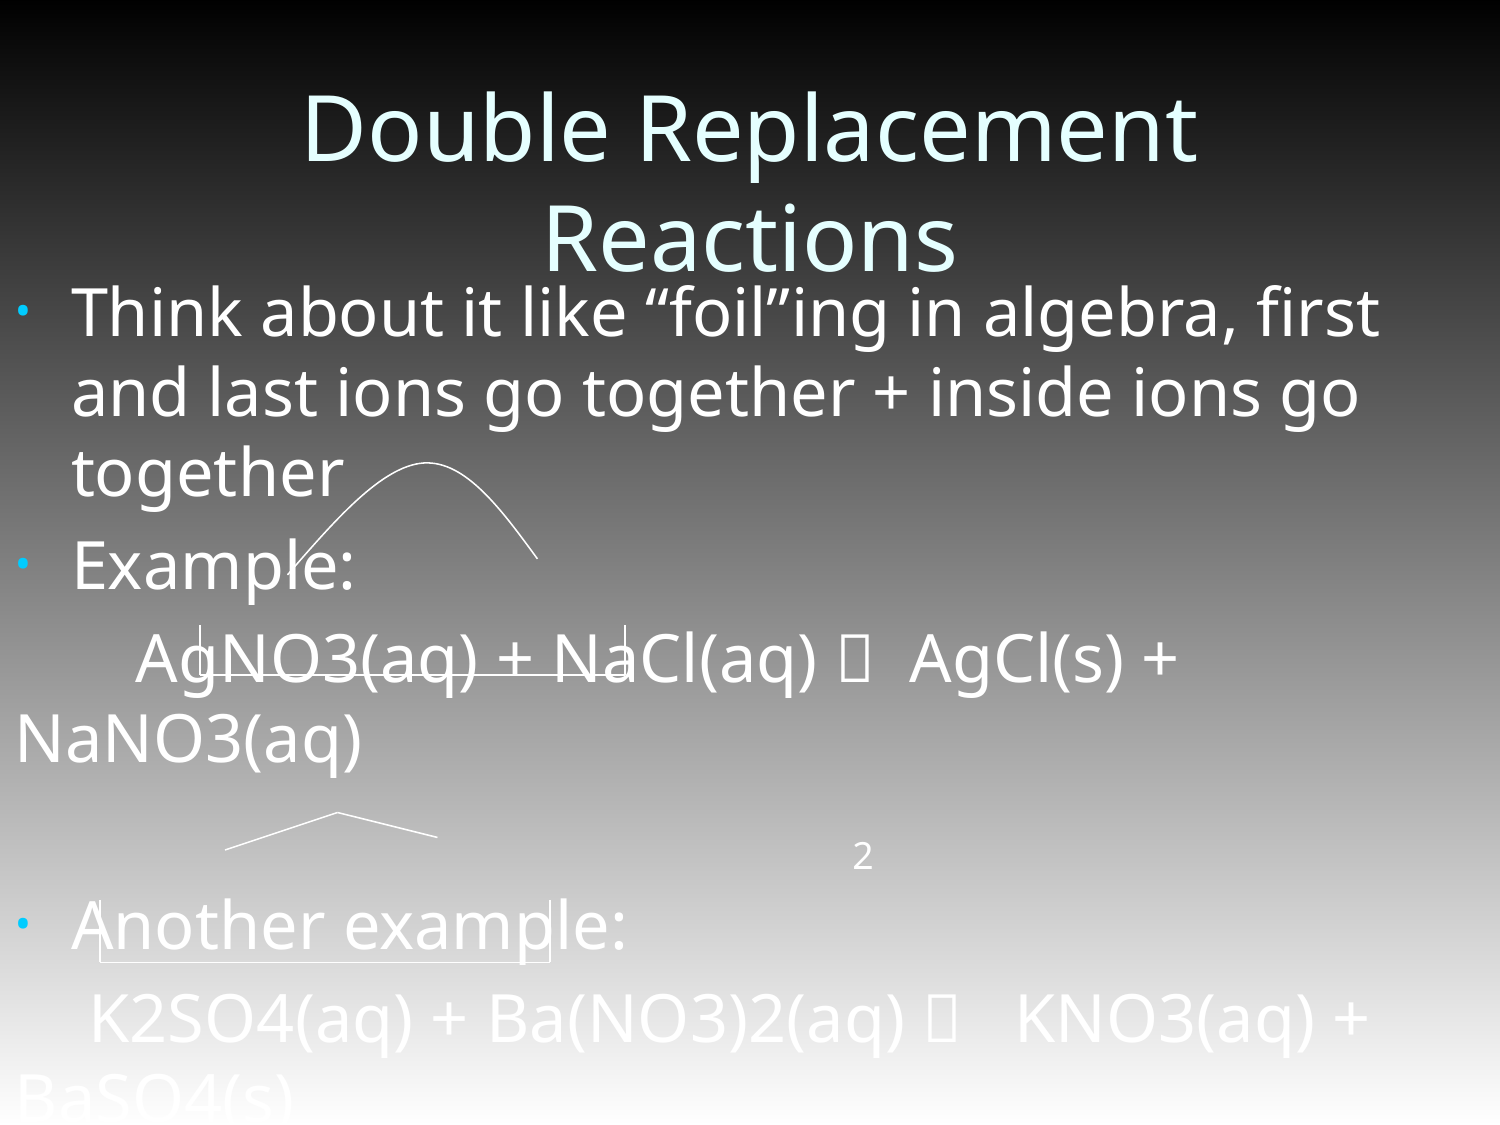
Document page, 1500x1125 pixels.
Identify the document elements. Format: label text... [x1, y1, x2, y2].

list Think about it like “foil”ing in algebra, first and last ions go together + inside ions go together Example: AgNO3(aq) + NaCl(aq)  AgCl(s) + NaNO3(aq) Another example: K2SO4(aq) + Ba(NO3)2(aq)  KNO3(aq) + BaSO4(s) [0, 262, 1500, 1088]
title Double Replacement Reactions [75, 62, 1425, 262]
text_box 2 [837, 824, 888, 885]
